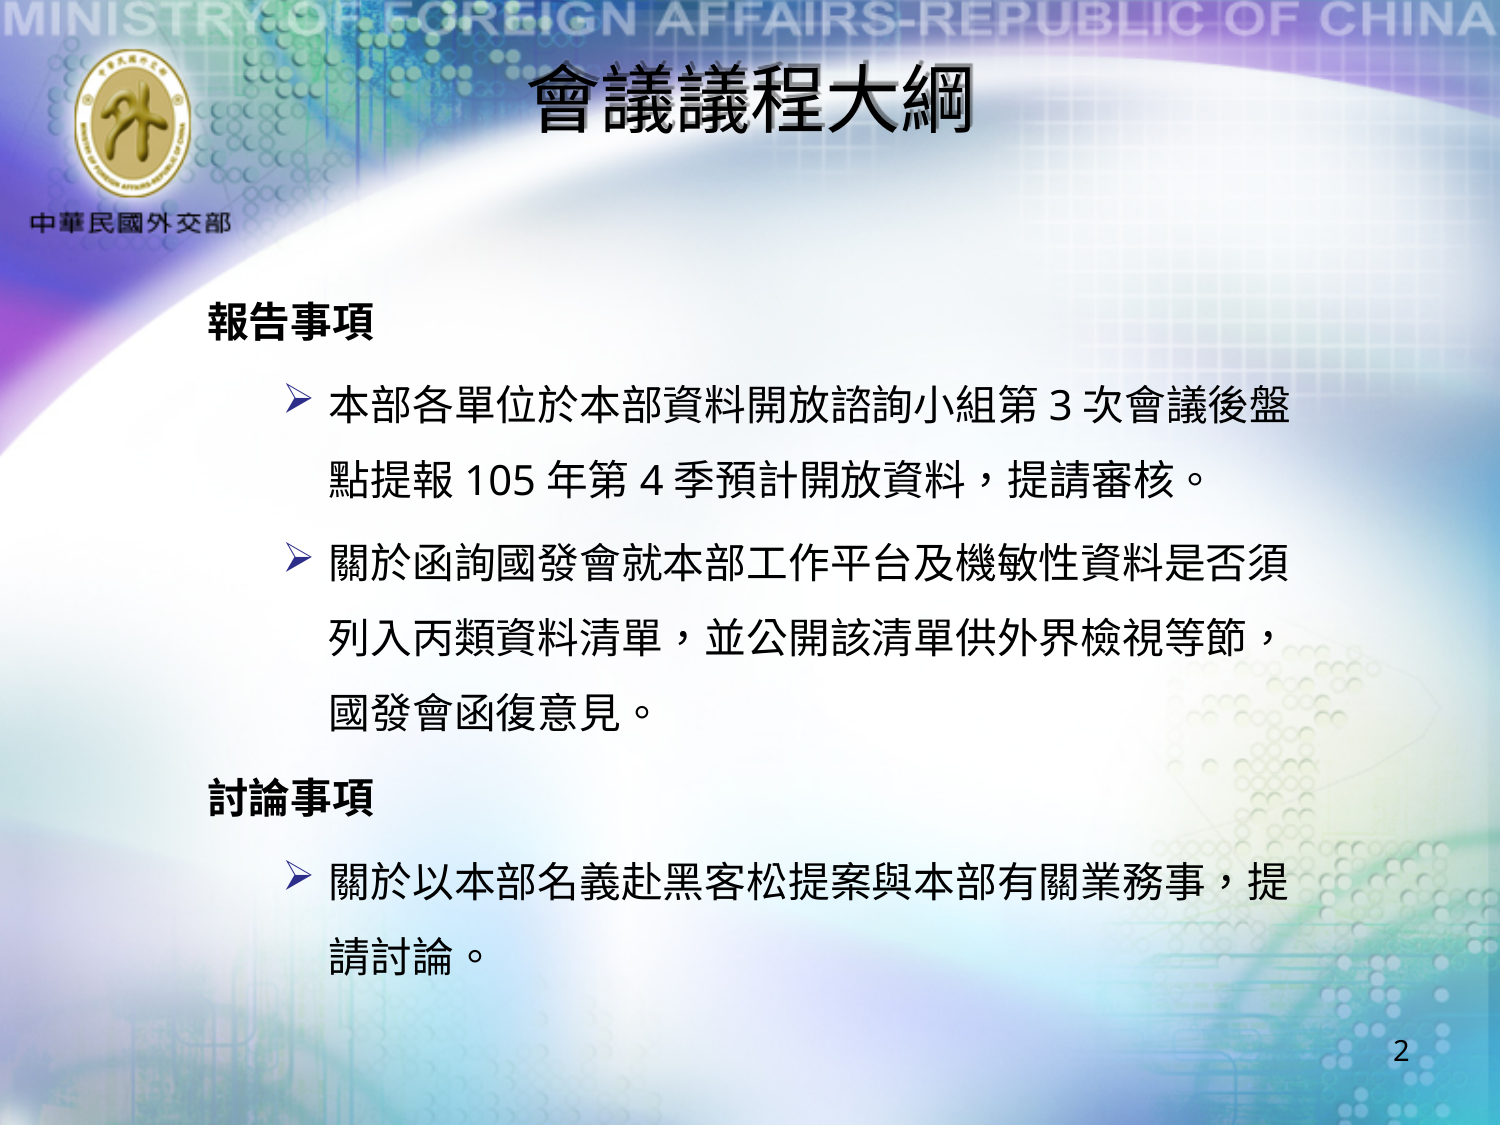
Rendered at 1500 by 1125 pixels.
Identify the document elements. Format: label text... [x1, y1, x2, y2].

subtitle 報告事項 本部各單位於本部資料開放諮詢小組第3次會議後盤點提報105年第4季預計開放資料，提請審核。 關於函詢國發會就本部工作平台及機敏性資料是否須列入丙類資料清單，並公開該清單供外界檢視等節，國發會函復意見。 [192, 302, 1308, 633]
text_box 會議議程大綱 [74, 45, 1425, 233]
slide_number <編號> [1074, 1024, 1425, 1103]
picture [0, 0, 1500, 1125]
text_box 討論事項 關於以本部名義赴黑客松提案與本部有關業務事，提請討論。 [192, 633, 1308, 1094]
